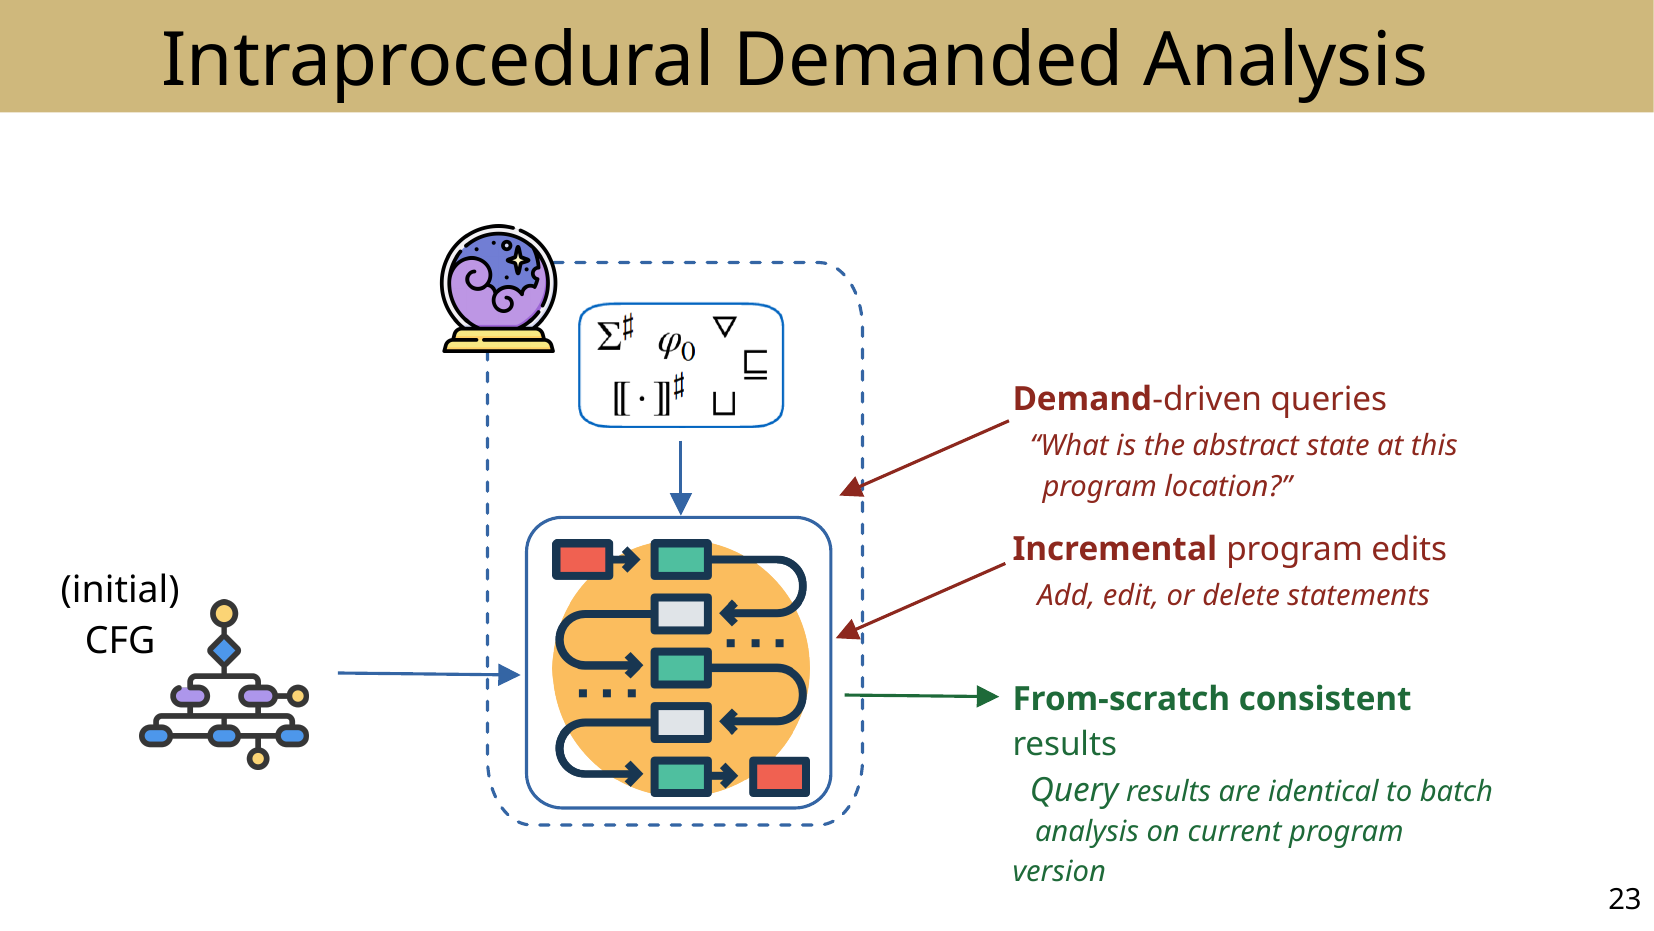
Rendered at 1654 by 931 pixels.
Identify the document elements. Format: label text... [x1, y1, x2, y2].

picture [139, 599, 309, 770]
picture [574, 299, 788, 428]
text_box (initial) CFG [60, 562, 226, 660]
picture [434, 224, 563, 353]
picture [552, 539, 810, 797]
text_box From-scratch consistent results Query results are identical to batch analysis on current program version [1012, 675, 1501, 826]
title Intraprocedural Demanded Analysis [0, 0, 1576, 113]
text_box ??? [526, 517, 831, 808]
text_box Incremental program edits Add, edit, or delete statements [1012, 525, 1501, 675]
text_box Demand-driven queries “What is the abstract state at this program location?” [1012, 375, 1501, 525]
